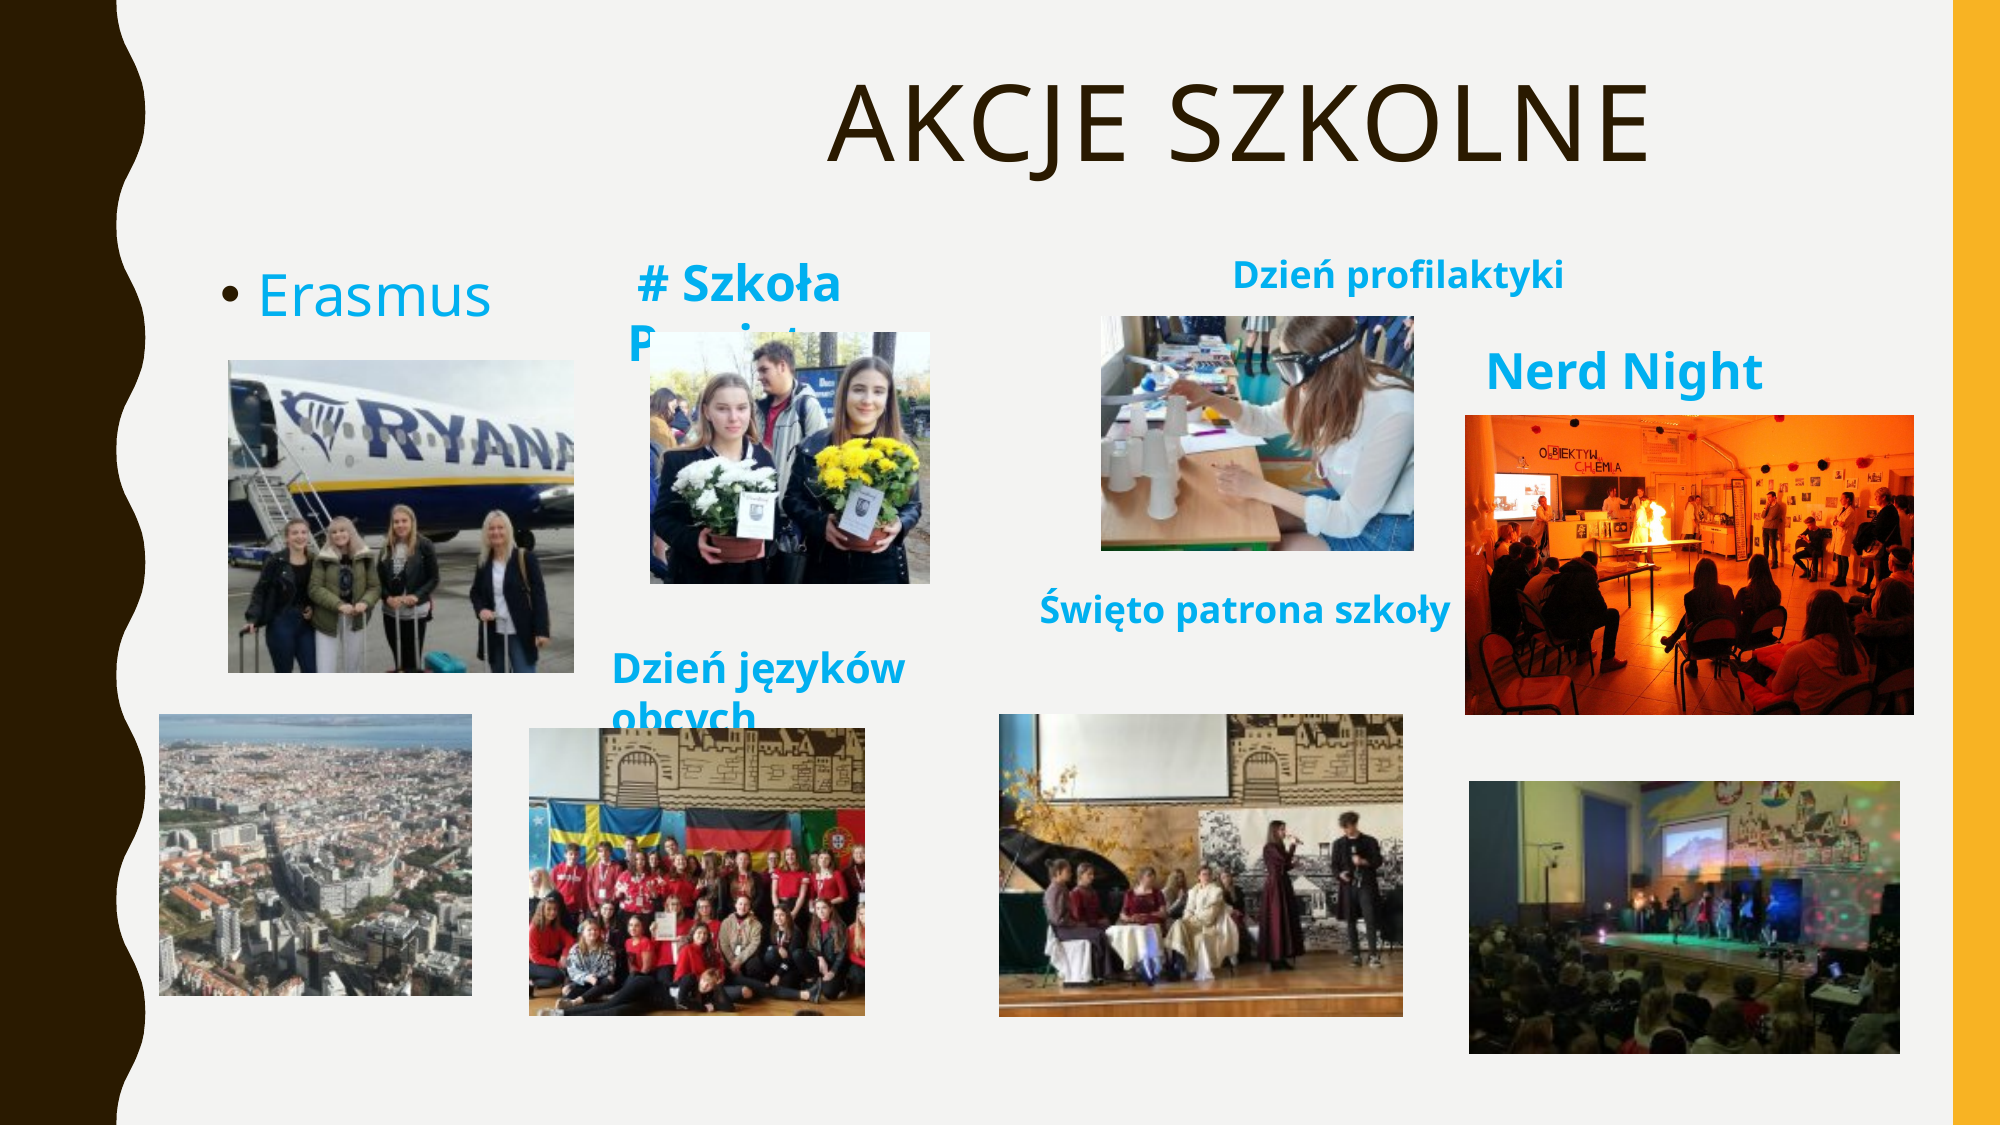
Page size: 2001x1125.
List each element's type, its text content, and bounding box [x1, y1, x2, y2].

picture [228, 360, 574, 673]
text_box Dzień języków obcych [597, 634, 1059, 749]
picture [1101, 316, 1414, 551]
text_box Dzień profilaktyki [1217, 244, 1736, 304]
picture [999, 714, 1403, 1017]
picture [529, 728, 865, 1016]
picture [650, 333, 930, 584]
picture [159, 714, 472, 996]
picture [1465, 415, 1914, 715]
text_box Święto patrona szkoły [976, 579, 1465, 639]
picture [1469, 781, 1900, 1054]
text_box # Szkoła Pamięta [613, 244, 1066, 379]
text_box Nerd Night [1470, 332, 1838, 408]
title Akcje szkolne [205, 62, 1876, 243]
list Erasmus [205, 243, 1876, 1026]
